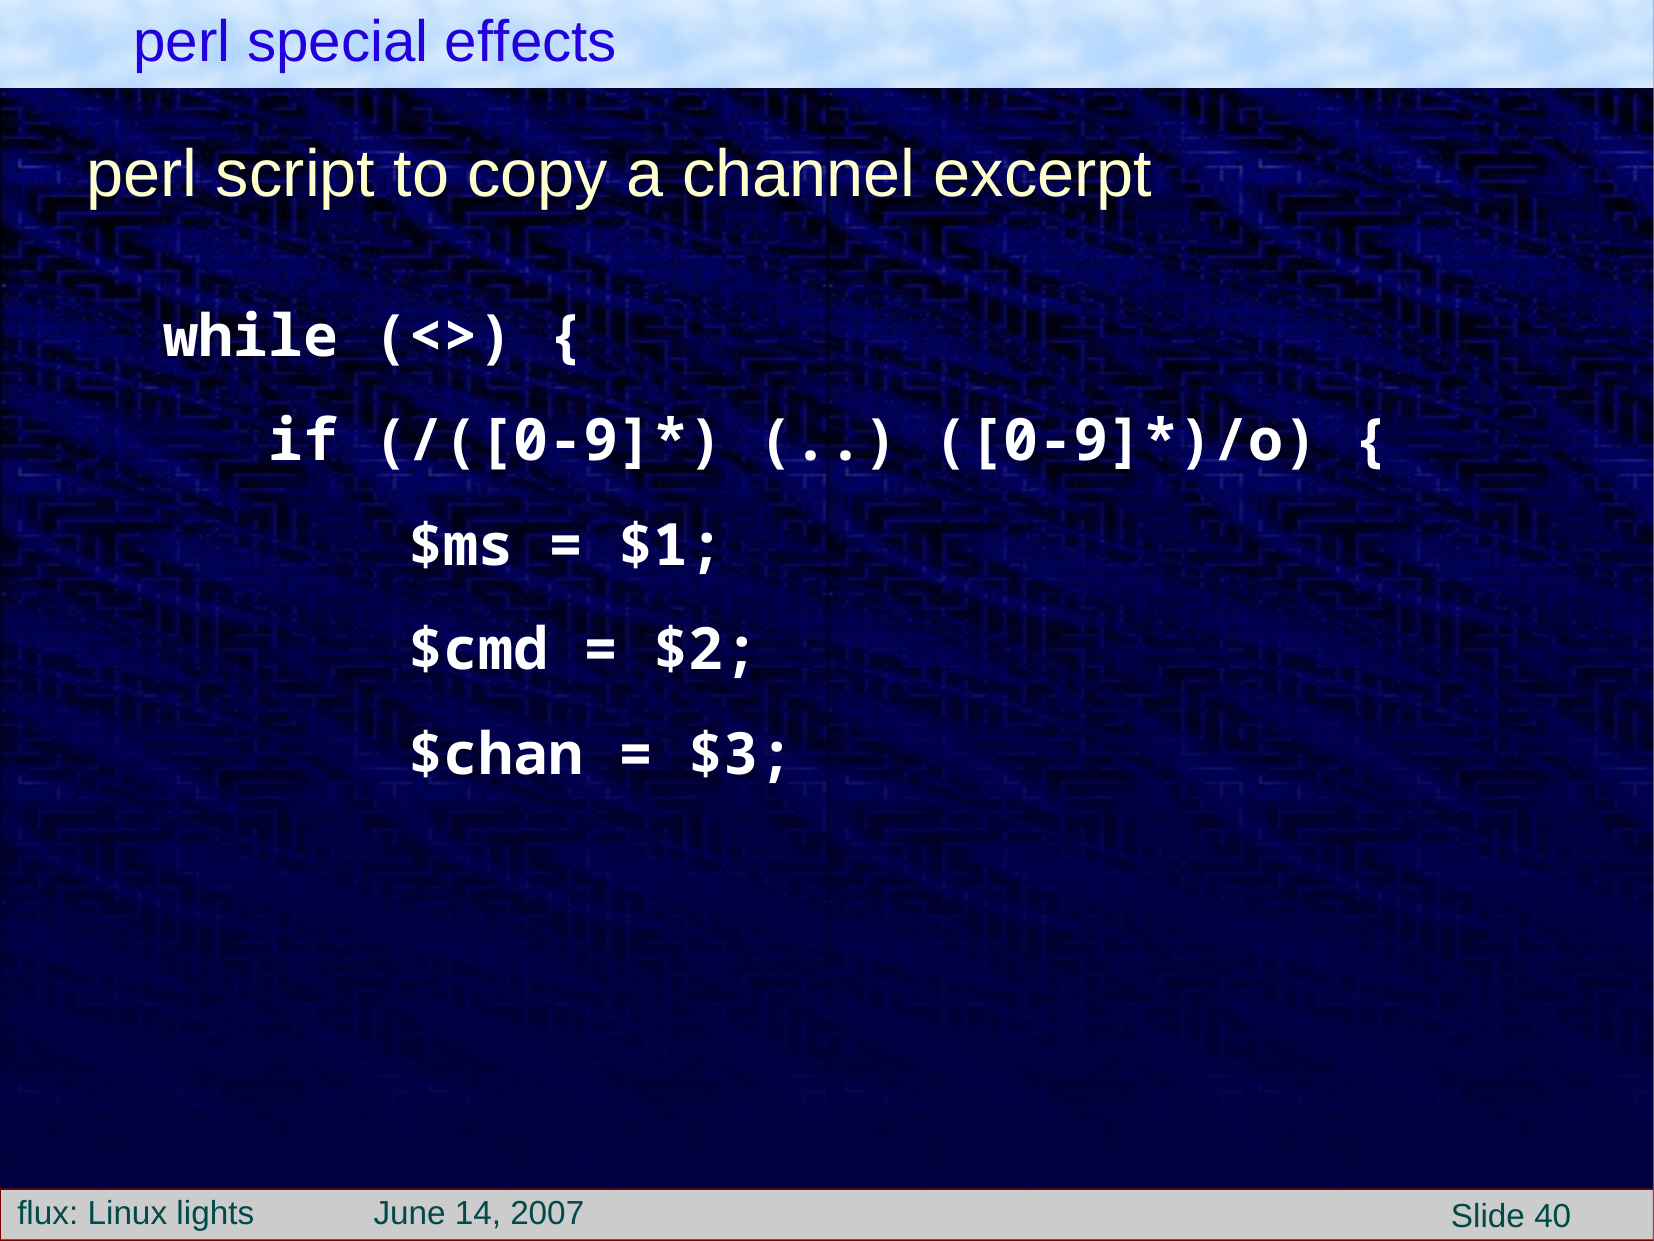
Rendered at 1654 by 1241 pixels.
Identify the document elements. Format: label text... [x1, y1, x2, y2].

text_box perl special effects [0, 0, 1654, 88]
list perl script to copy a channel excerpt while (<>) { if (/([0-9]*) (..) ([0-9]*)/o) { $ms = $1; $cmd = $2; $chan = $3; [68, 134, 1557, 938]
text_box flux: Linux lights June 14, 2007 [2, 1186, 713, 1241]
text_box Slide <number> [1436, 1189, 1654, 1241]
text_box [713, 1189, 1436, 1241]
picture [0, 88, 1654, 1189]
